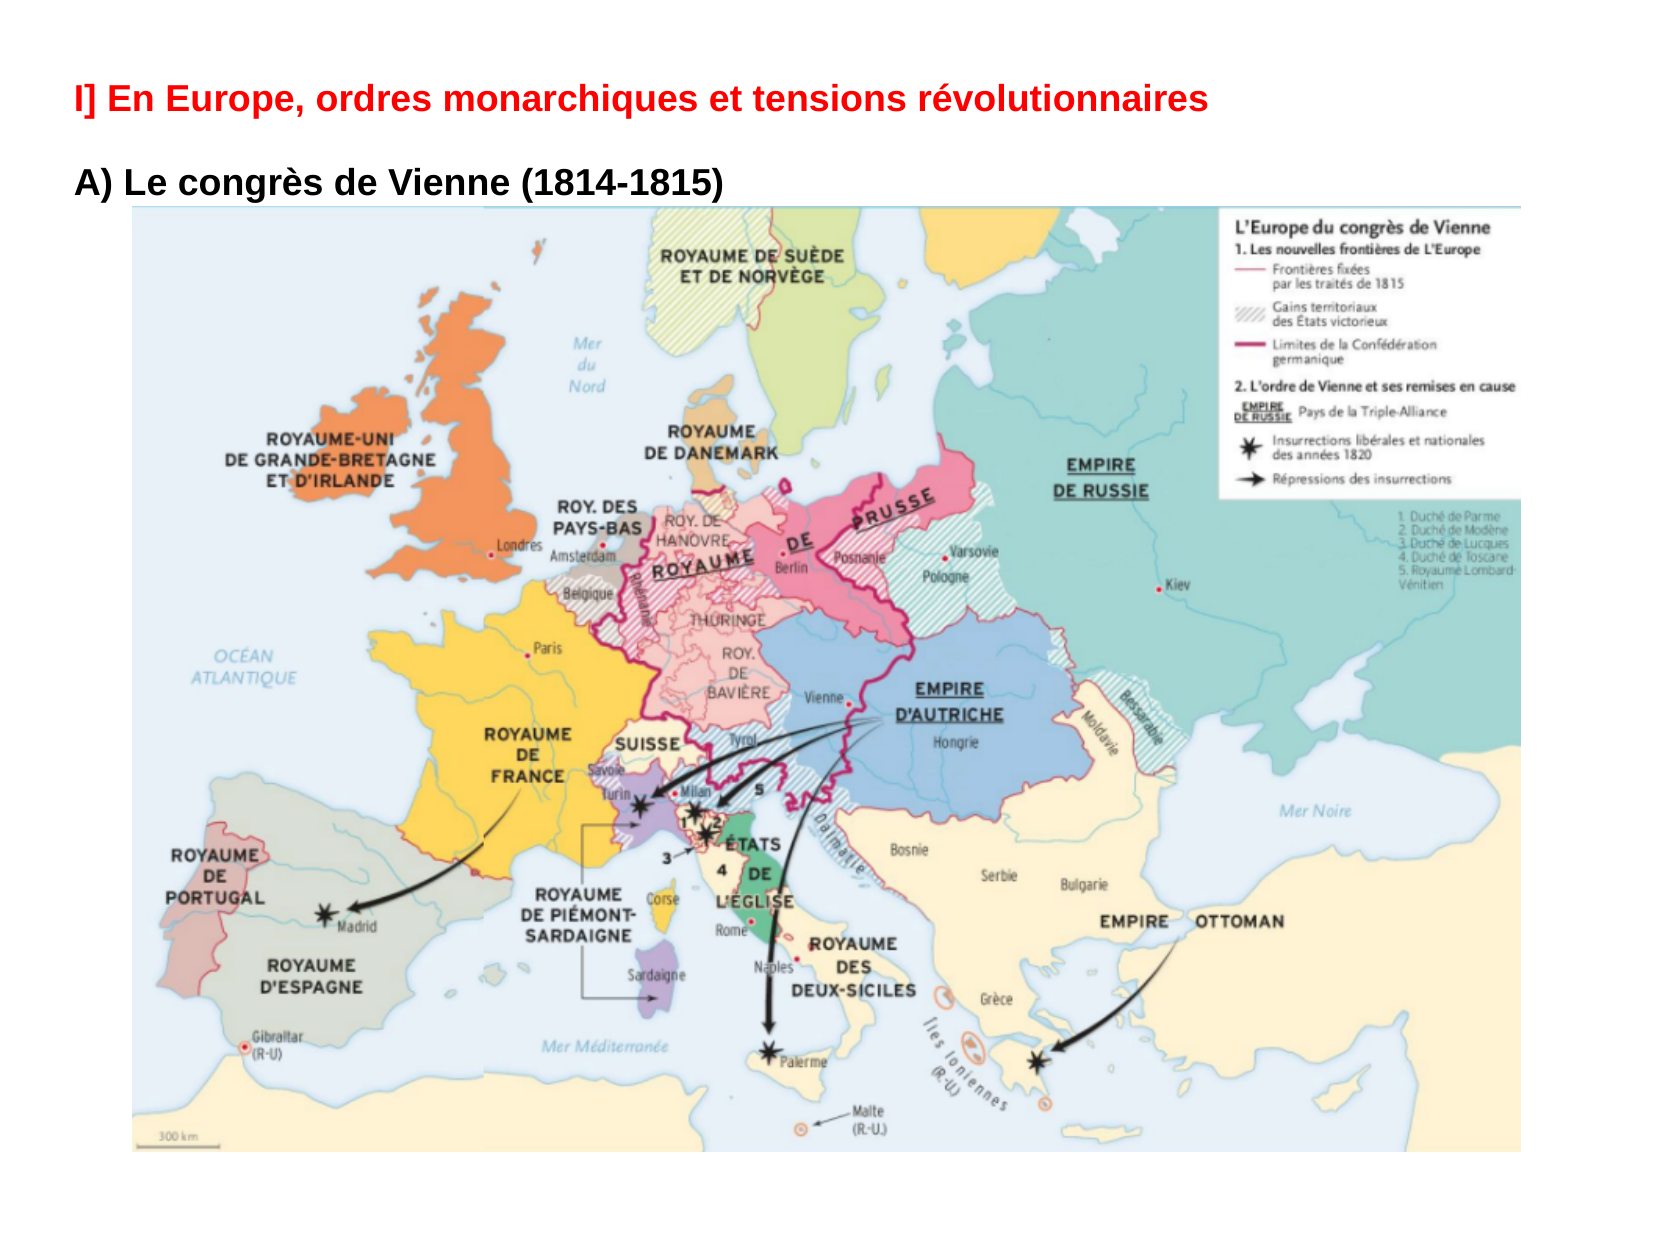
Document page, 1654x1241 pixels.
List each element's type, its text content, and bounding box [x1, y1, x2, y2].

text_box I] En Europe, ordres monarchiques et tensions révolutionnaires A) Le congrès de Vienne (1814-1815) [59, 70, 1396, 380]
picture [132, 206, 1521, 1153]
